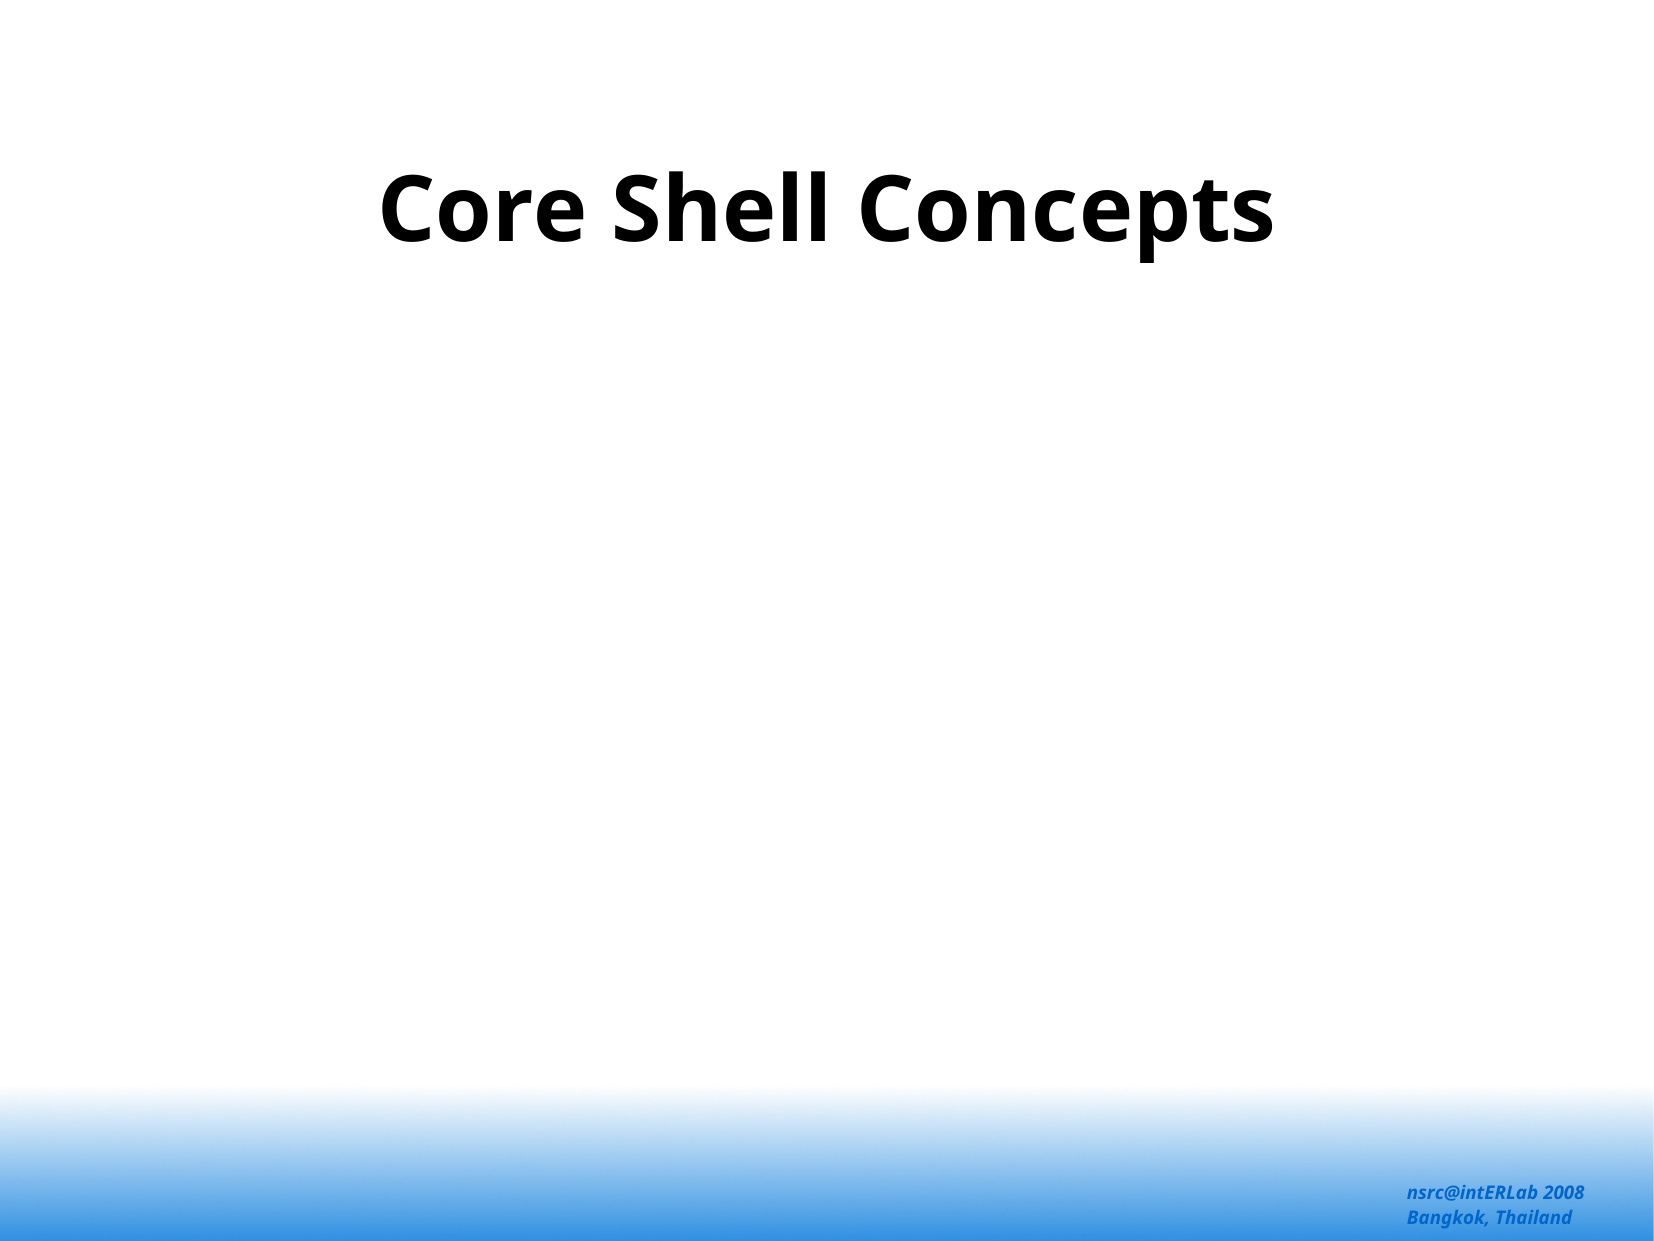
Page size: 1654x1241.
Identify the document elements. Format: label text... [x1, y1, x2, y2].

title Core Shell Concepts [121, 102, 1534, 310]
picture [0, 1083, 1654, 1241]
